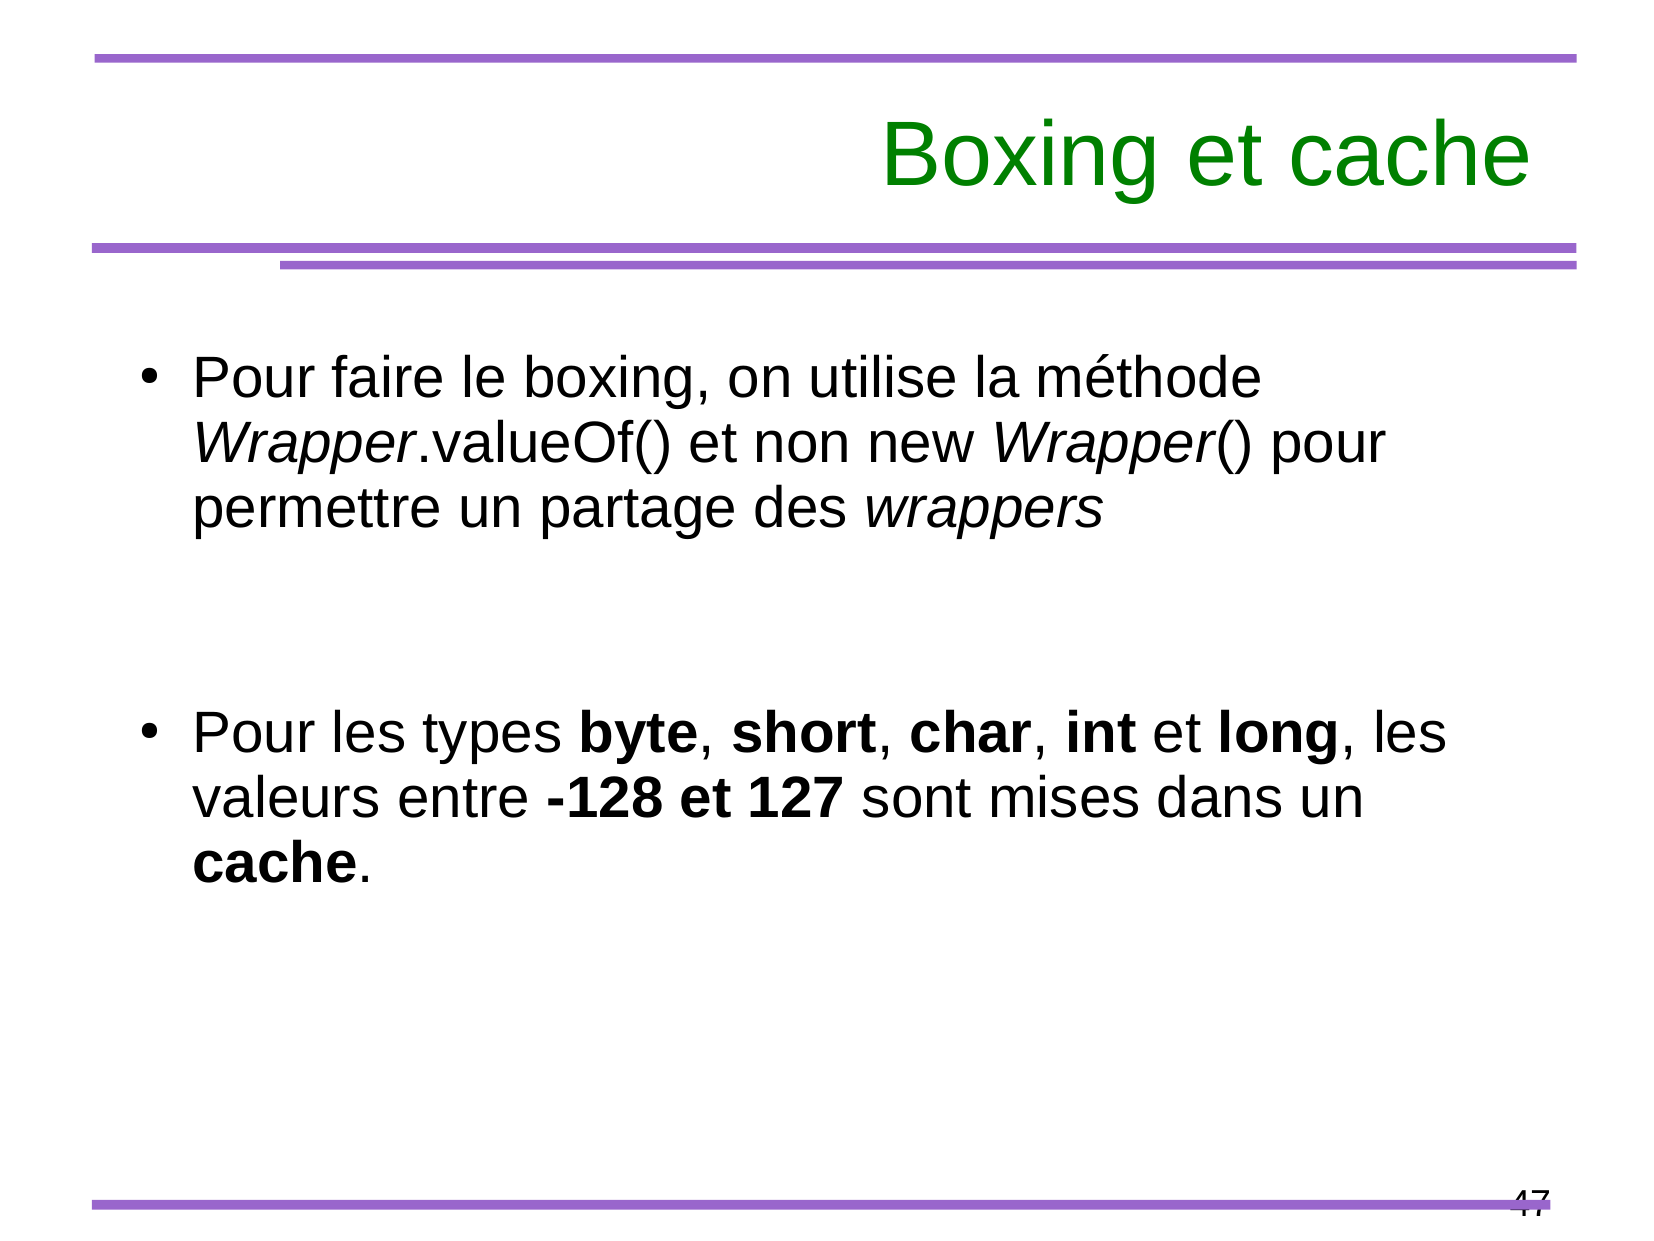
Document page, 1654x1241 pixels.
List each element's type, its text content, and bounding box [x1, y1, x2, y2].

list Pour faire le boxing, on utilise la méthode Wrapper.valueOf() et non new Wrapper() pour permettre un partage des wrappers Pour les types byte, short, char, int et long, les valeurs entre -128 et 127 sont mises dans un cache. [121, 344, 1534, 1007]
title Boxing et cache [121, 49, 1534, 257]
